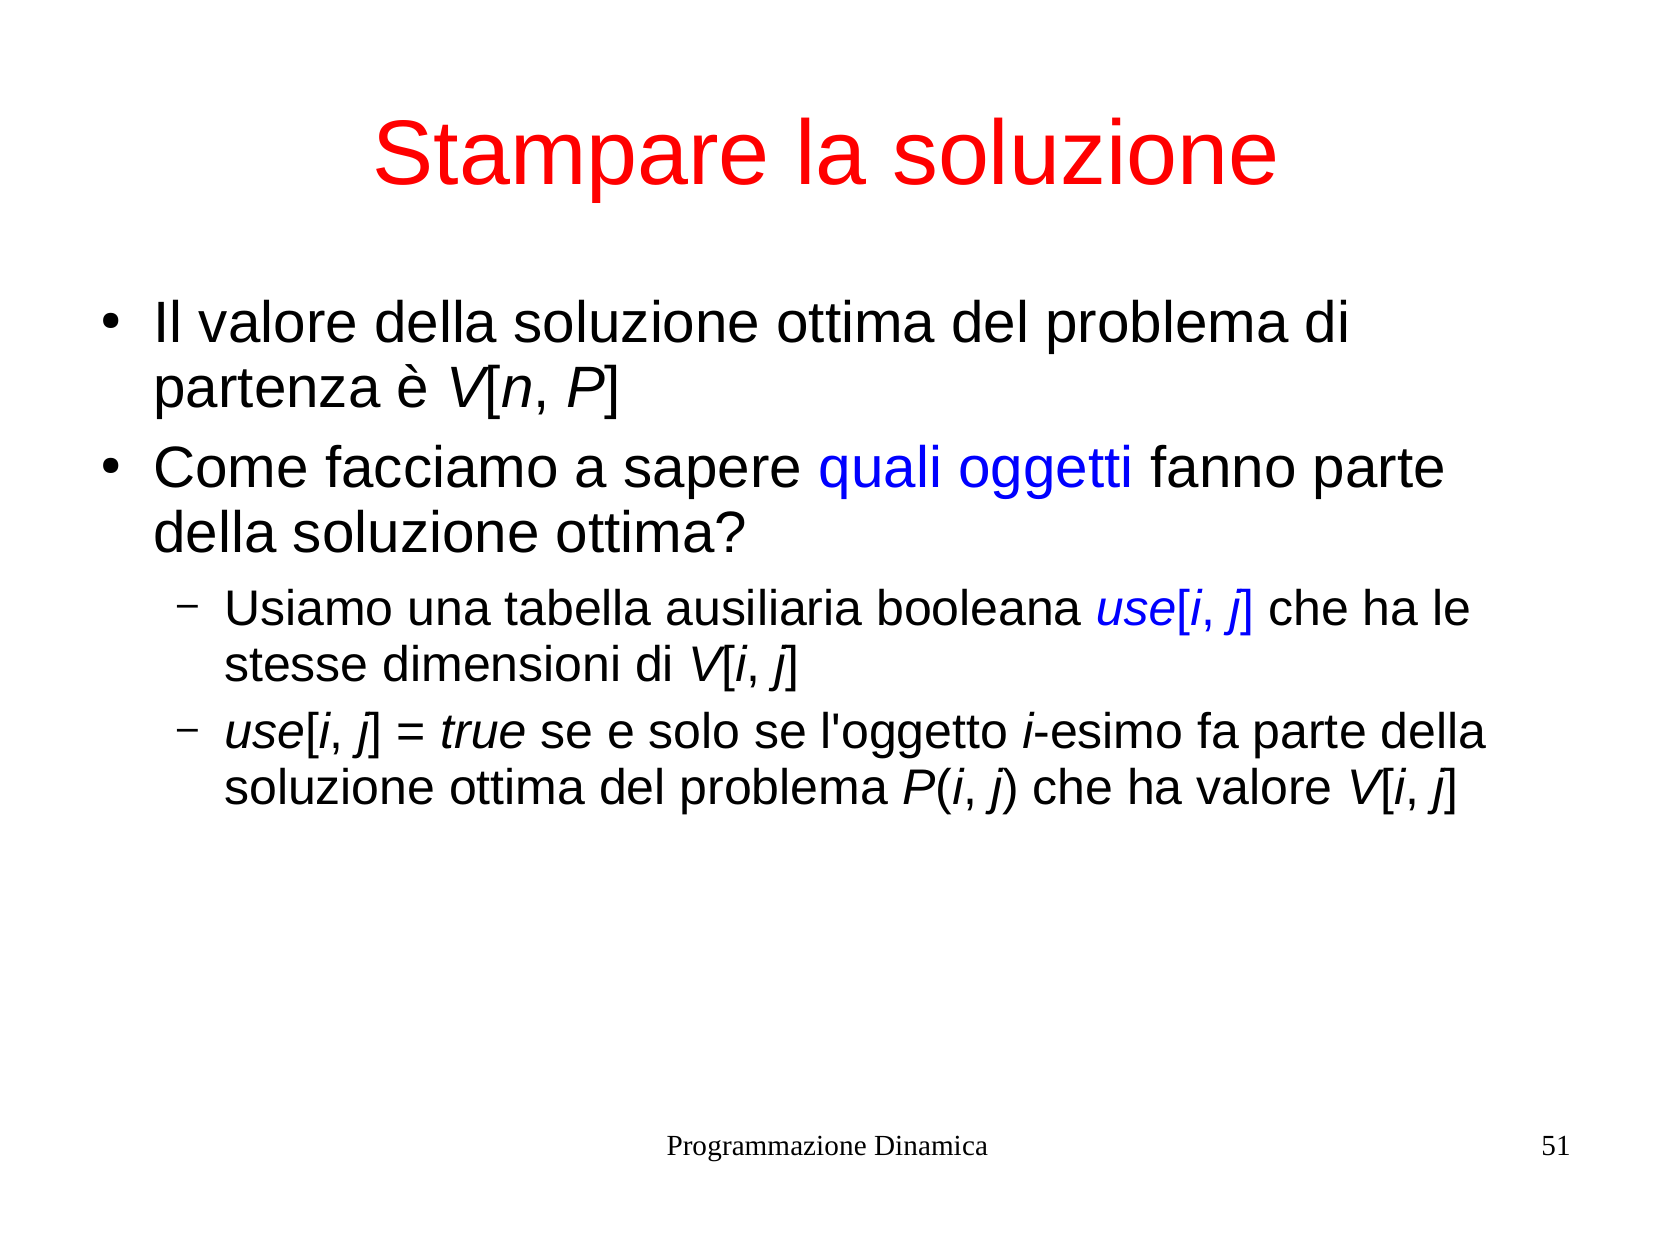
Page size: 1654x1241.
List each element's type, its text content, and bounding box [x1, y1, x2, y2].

title Stampare la soluzione [82, 49, 1571, 257]
list Il valore della soluzione ottima del problema di partenza è V[n, P] Come facciamo a sapere quali oggetti fanno parte della soluzione ottima? Usiamo una tabella ausiliaria booleana use[i, j] che ha le stesse dimensioni di V[i, j] use[i, j] = true se e solo se l'oggetto i-esimo fa parte della soluzione ottima del problema P(i, j) che ha valore V[i, j] [82, 290, 1571, 1109]
